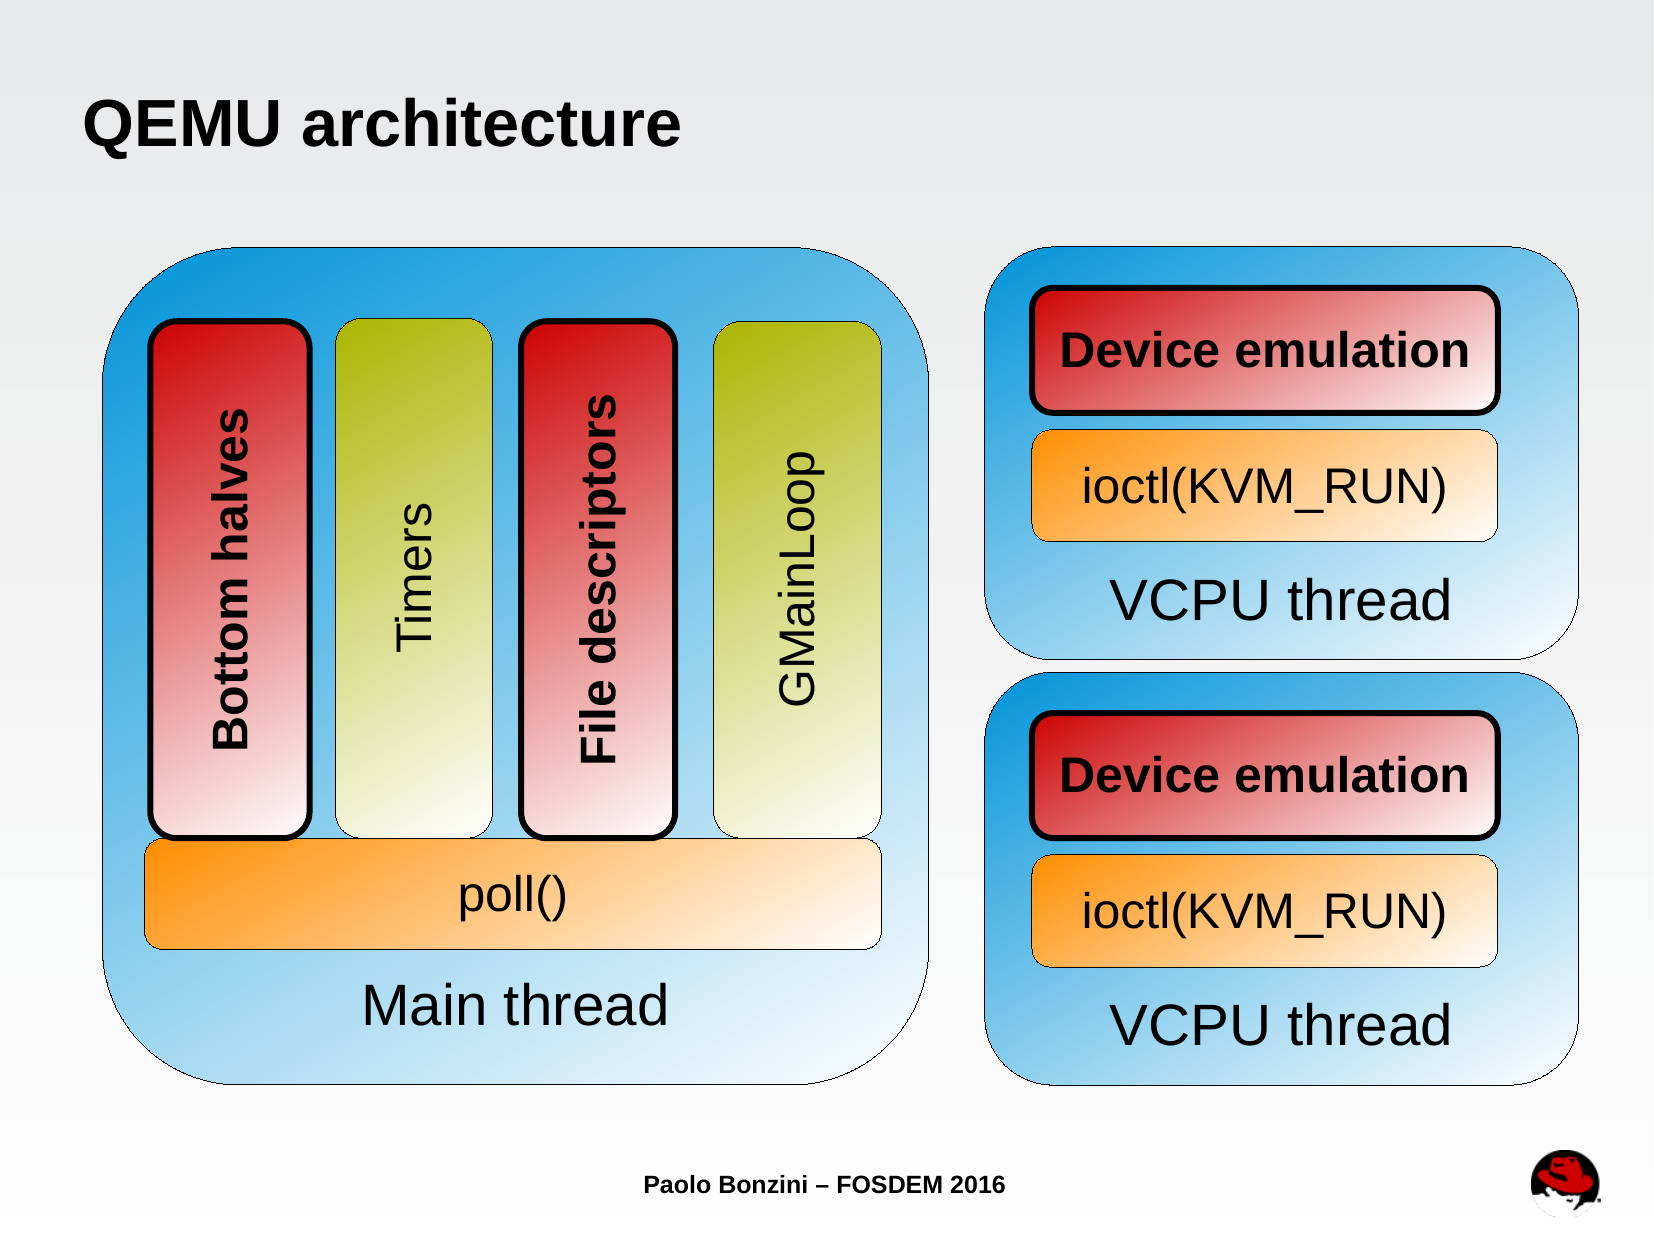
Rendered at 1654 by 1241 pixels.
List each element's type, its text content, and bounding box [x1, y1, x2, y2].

text_box Device emulation [1032, 287, 1498, 413]
text_box ioctl(KVM_RUN) [1031, 854, 1498, 968]
text_box poll() [144, 838, 882, 950]
title QEMU architecture [82, 19, 1571, 227]
text_box Device emulation [1031, 713, 1498, 839]
text_box VCPU thread [984, 672, 1579, 1086]
text_box GMainLoop [713, 321, 882, 839]
text_box Main thread [102, 247, 929, 1085]
text_box Timers [335, 318, 493, 839]
text_box ioctl(KVM_RUN) [1031, 429, 1498, 542]
picture [0, 0, 1654, 1241]
text_box File descriptors [521, 321, 676, 839]
text_box VCPU thread [984, 246, 1579, 660]
text_box Bottom halves [150, 321, 310, 839]
